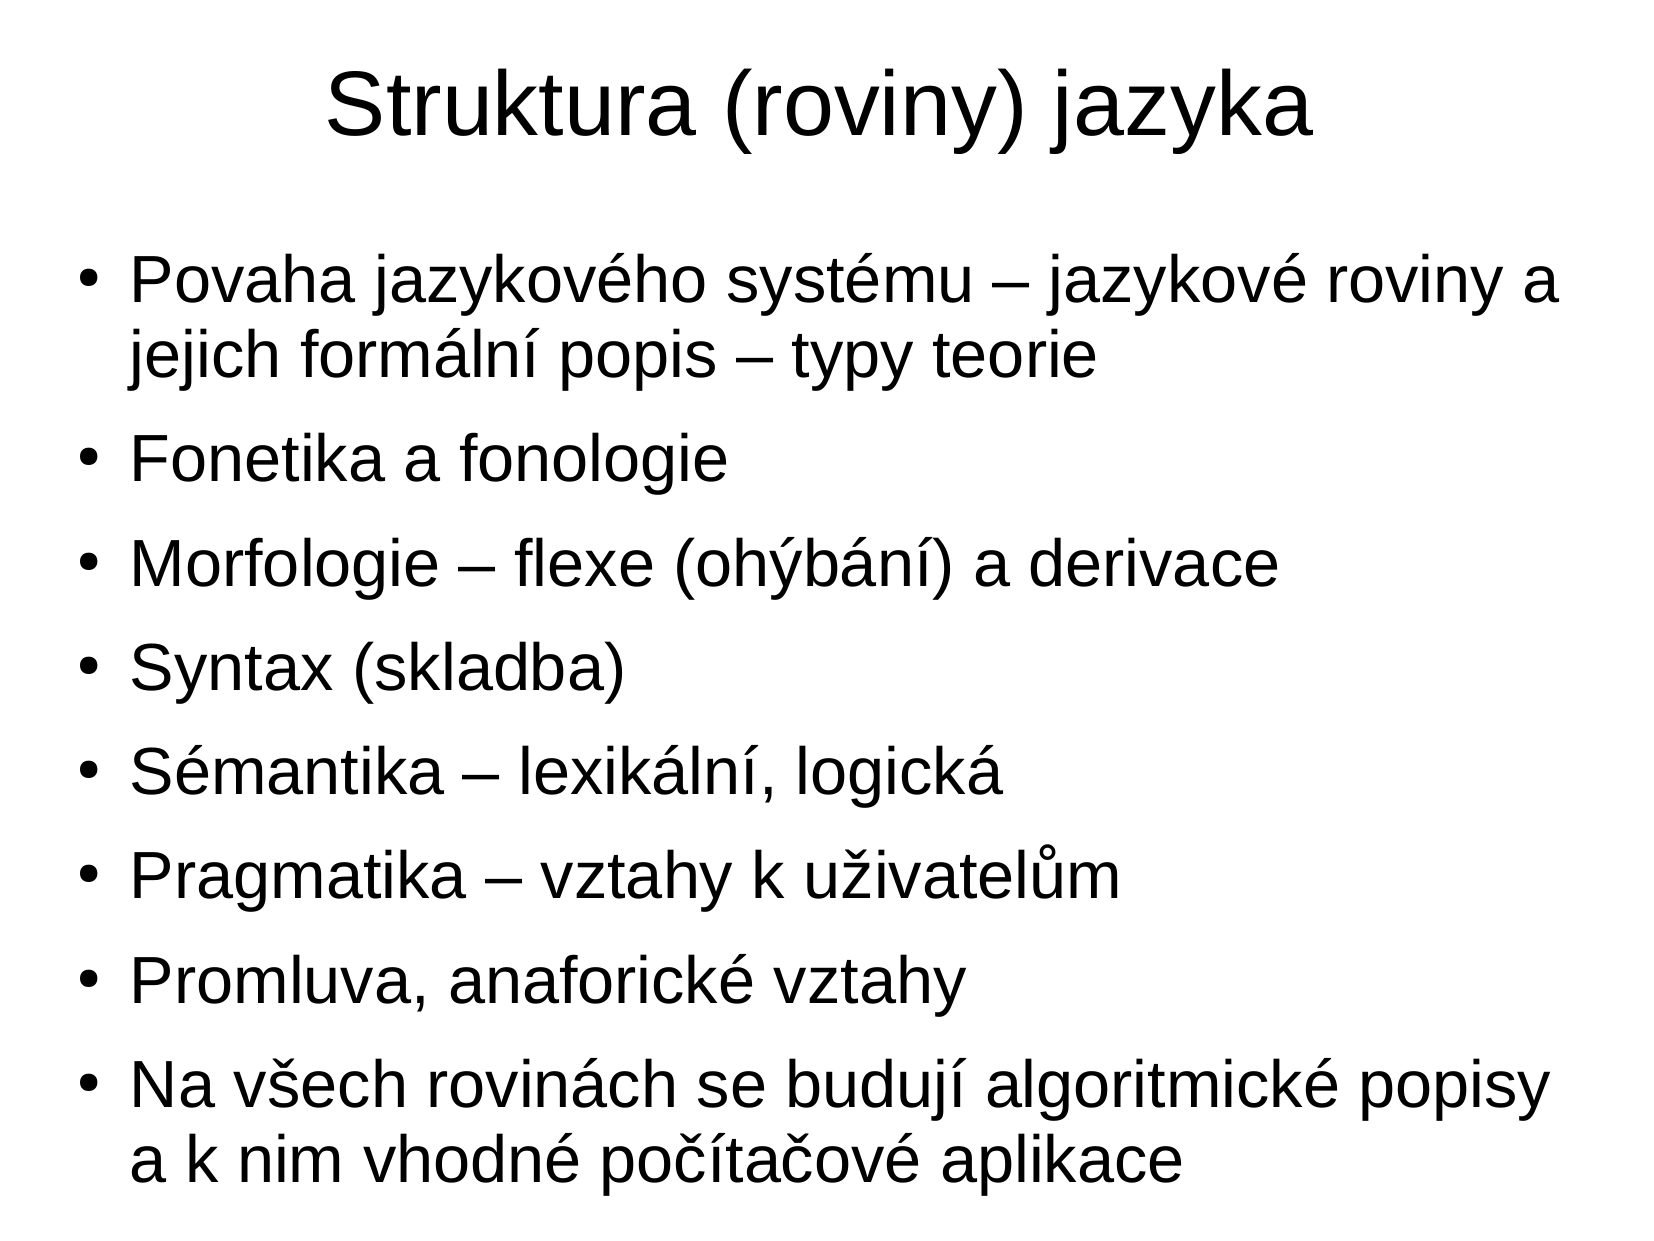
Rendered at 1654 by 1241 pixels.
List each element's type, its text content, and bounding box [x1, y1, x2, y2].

title Struktura (roviny) jazyka [88, 0, 1577, 208]
list Povaha jazykového systému – jazykové roviny a jejich formální popis – typy teorie Fonetika a fonologie Morfologie – flexe (ohýbání) a derivace Syntax (skladba) Sémantika – lexikální, logická Pragmatika – vztahy k uživatelům Promluva, anaforické vztahy Na všech rovinách se budují algoritmické popisy a k nim vhodné počítačové aplikace [59, 242, 1571, 1241]
